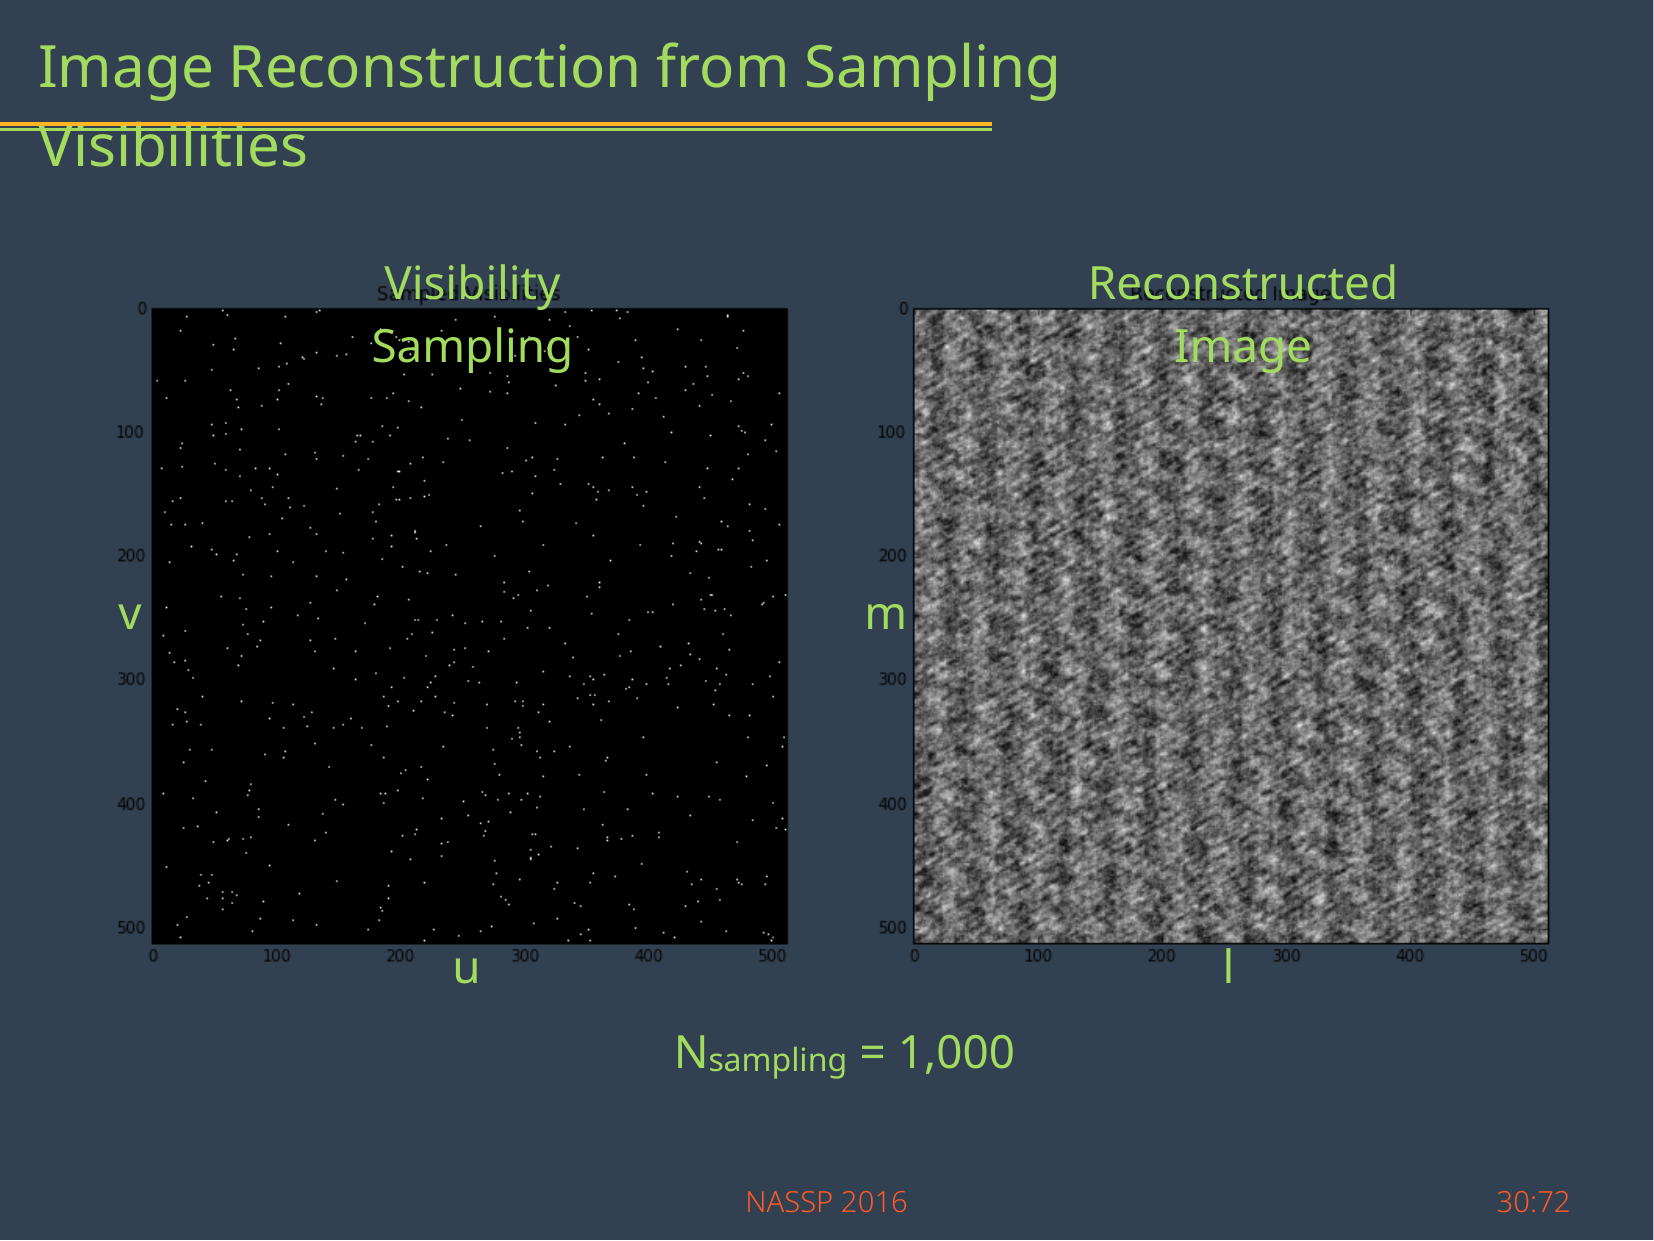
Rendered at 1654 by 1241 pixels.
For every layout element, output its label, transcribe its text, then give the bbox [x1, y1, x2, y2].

text_box Visibility Sampling [271, 243, 674, 313]
text_box Reconstructed Image [1003, 243, 1483, 313]
text_box m [820, 572, 951, 643]
text_box Nsampling = 1,000 [643, 1011, 1046, 1093]
picture [105, 274, 1559, 976]
text_box v [64, 572, 195, 643]
text_box Image Reconstruction from Sampling Visibilities [23, 17, 1252, 103]
text_box l [1163, 927, 1294, 997]
text_box u [401, 927, 532, 997]
